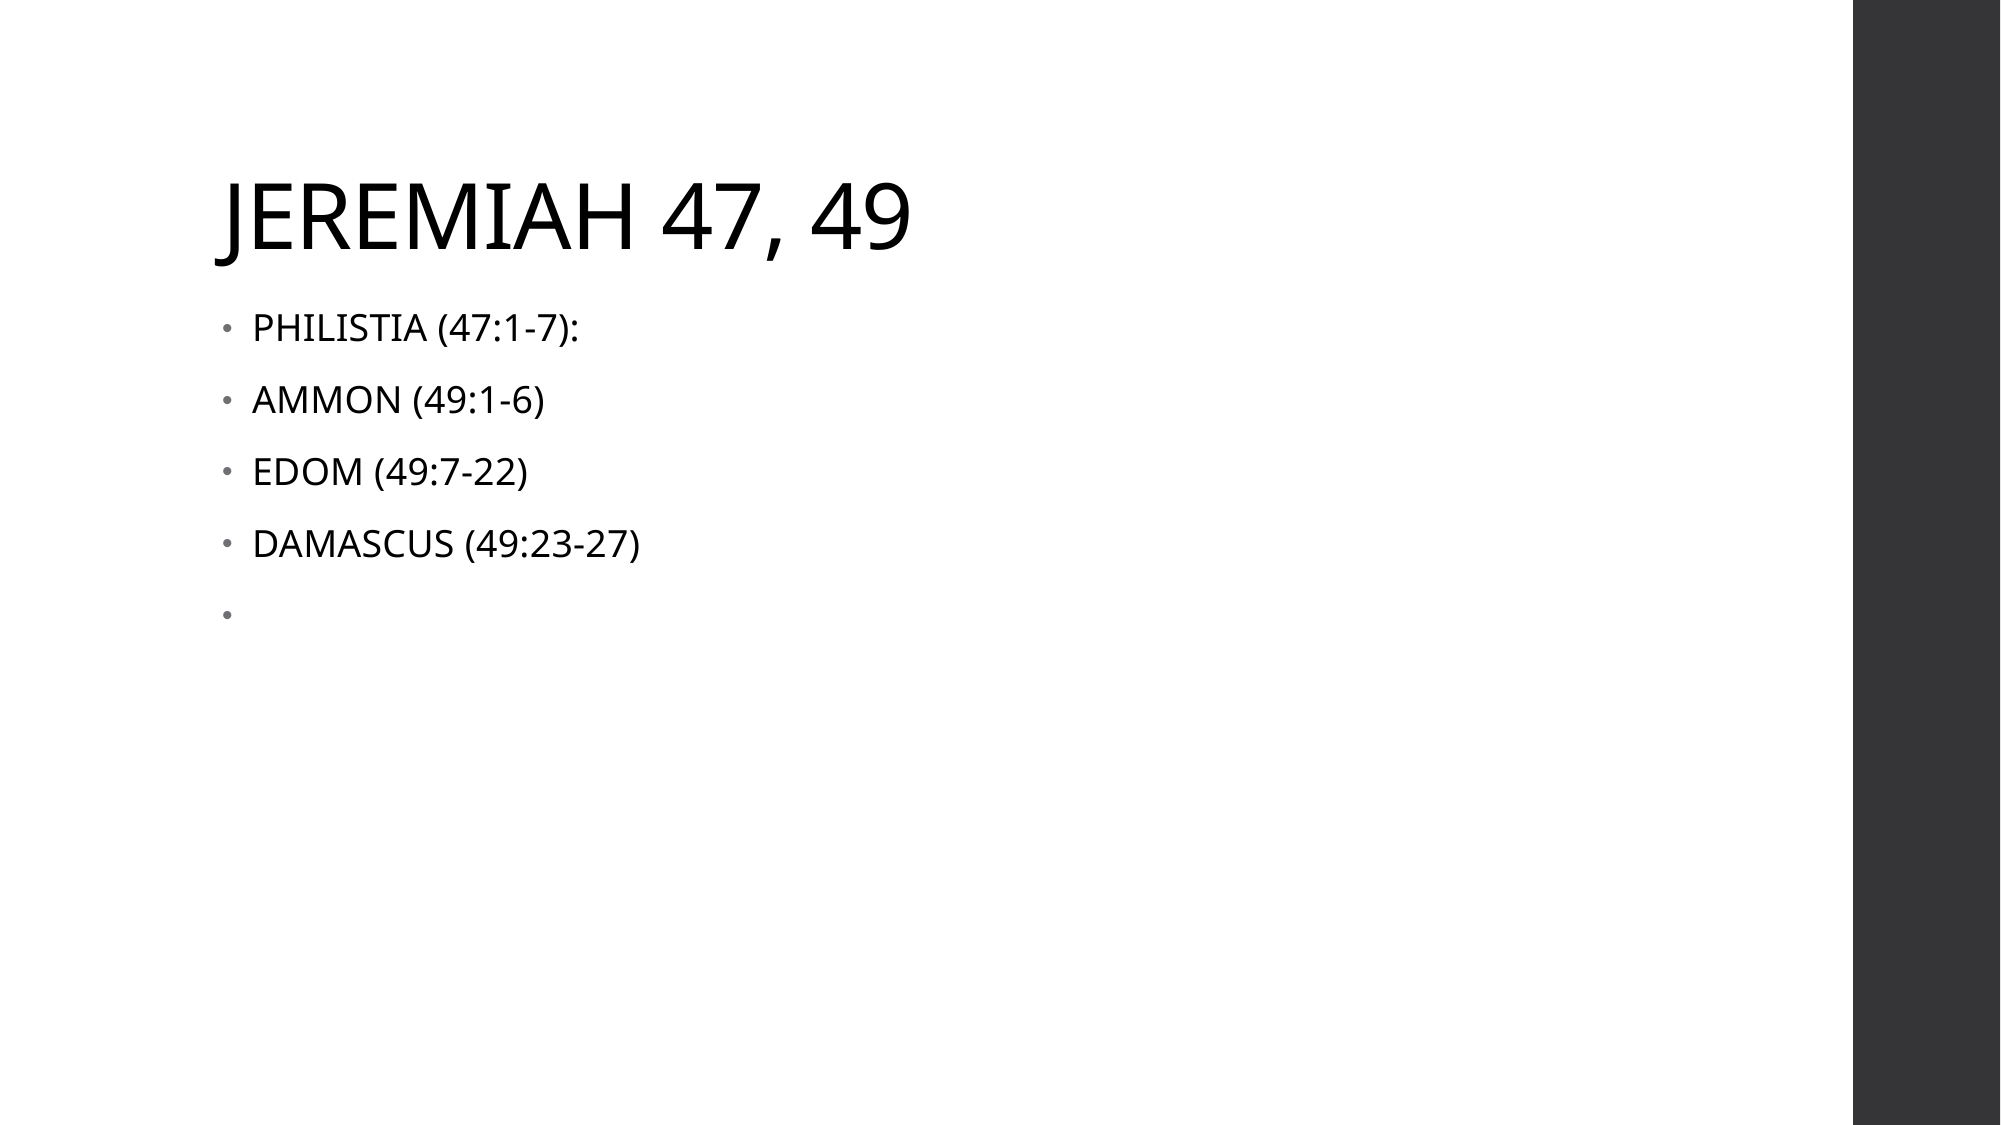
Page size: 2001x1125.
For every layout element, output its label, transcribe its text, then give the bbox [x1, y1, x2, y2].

title JEREMIAH 47, 49 [206, 60, 1797, 278]
list PHILISTIA (47:1-7): AMMON (49:1-6) EDOM (49:7-22) DAMASCUS (49:23-27) [206, 299, 1617, 1014]
